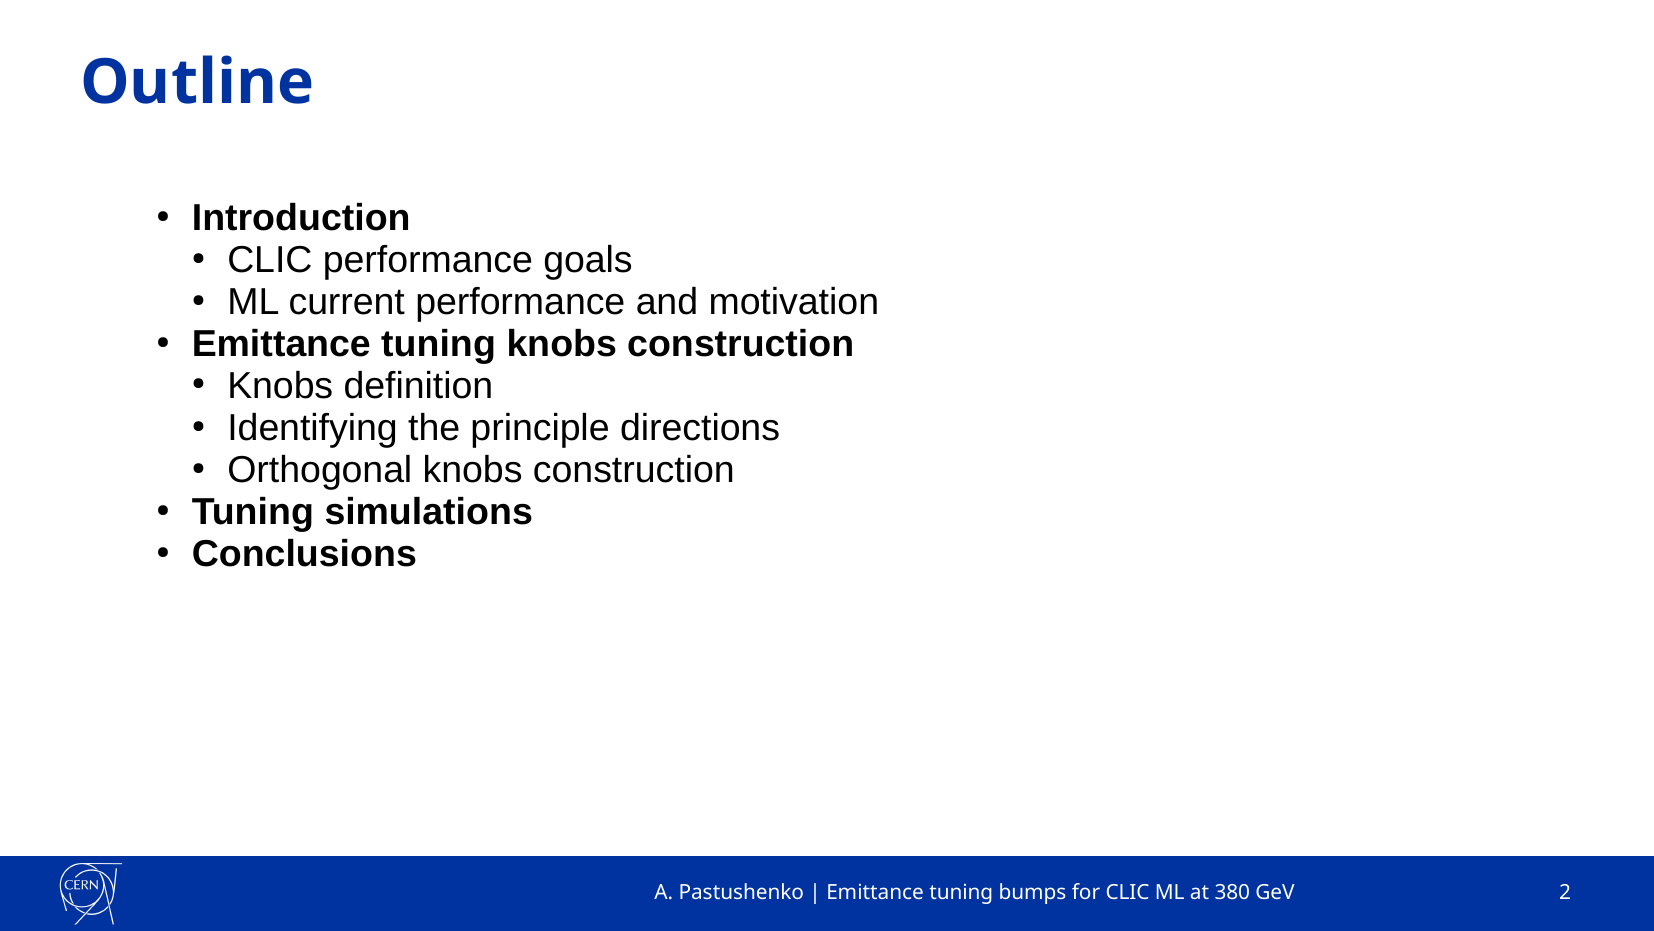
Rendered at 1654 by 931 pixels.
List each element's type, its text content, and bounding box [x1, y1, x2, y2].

text_box Introduction CLIC performance goals ML current performance and motivation Emittance tuning knobs construction Knobs definition Identifying the principle directions Orthogonal knobs construction Tuning simulations Conclusions [141, 188, 1134, 626]
picture [56, 859, 127, 928]
title Outline [80, 37, 1569, 130]
